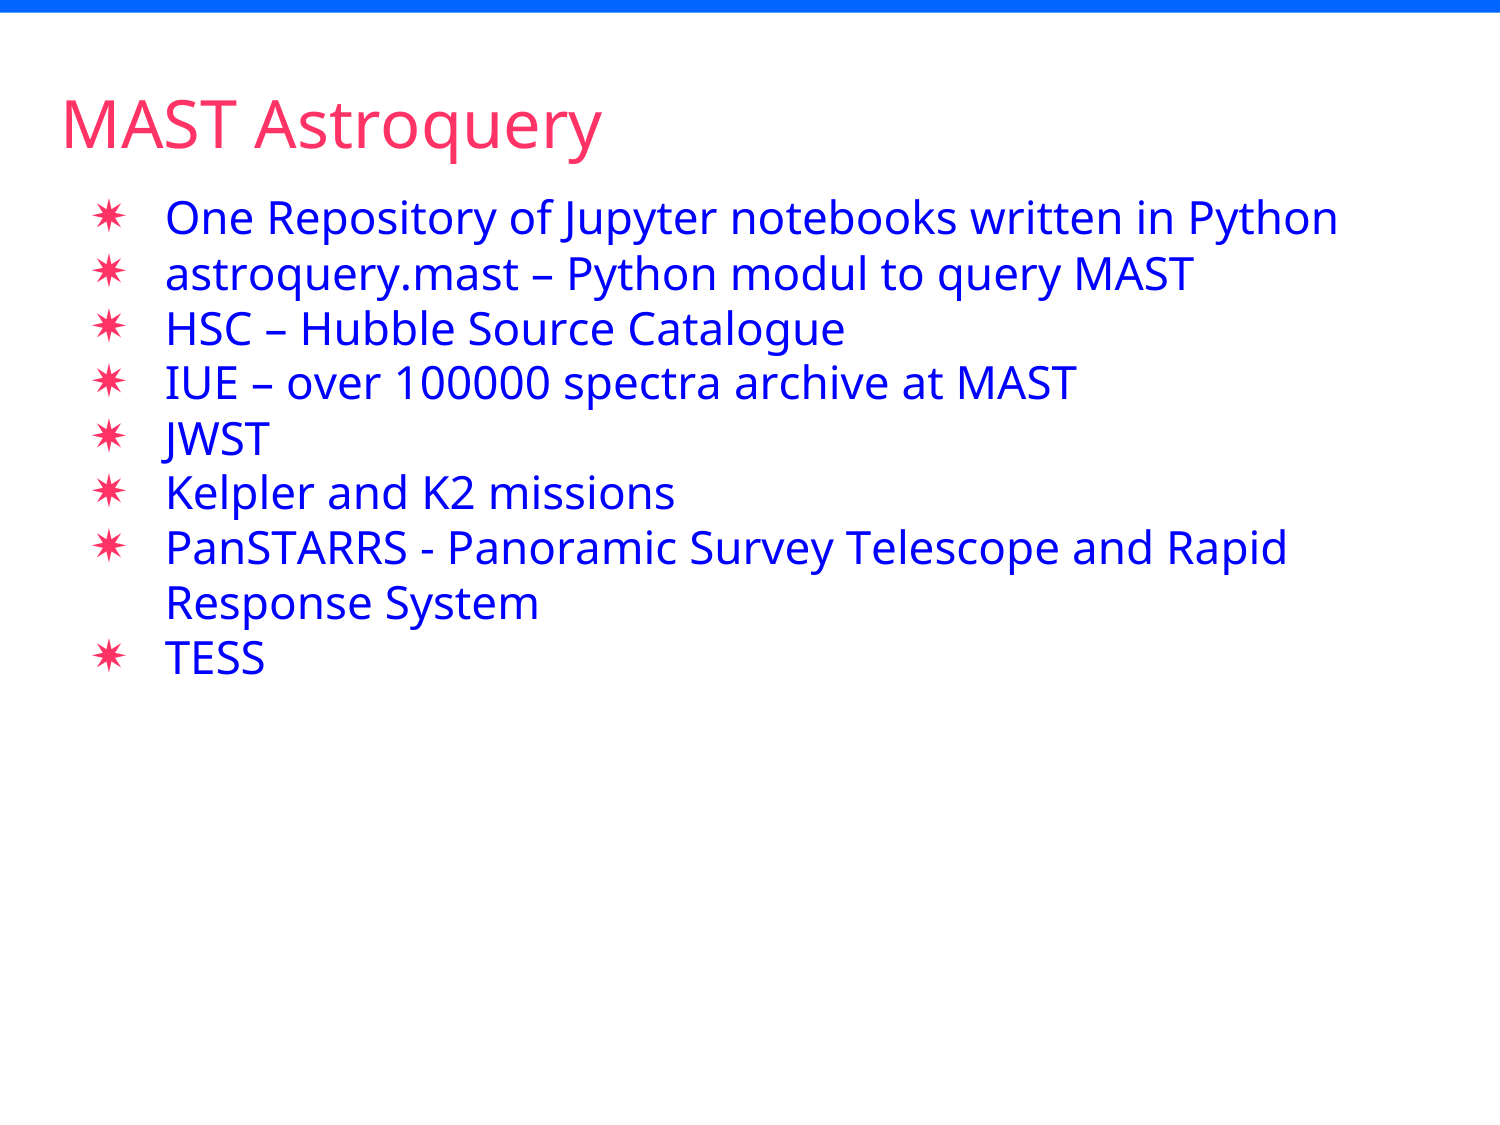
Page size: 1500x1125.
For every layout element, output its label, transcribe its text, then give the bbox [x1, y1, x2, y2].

text_box One Repository of Jupyter notebooks written in Python astroquery.mast – Python modul to query MAST HSC – Hubble Source Catalogue IUE – over 100000 spectra archive at MAST JWST Kelpler and K2 missions PanSTARRS - Panoramic Survey Telescope and Rapid Response System TESS [75, 121, 1463, 912]
text_box MAST Astroquery [45, 75, 1051, 170]
